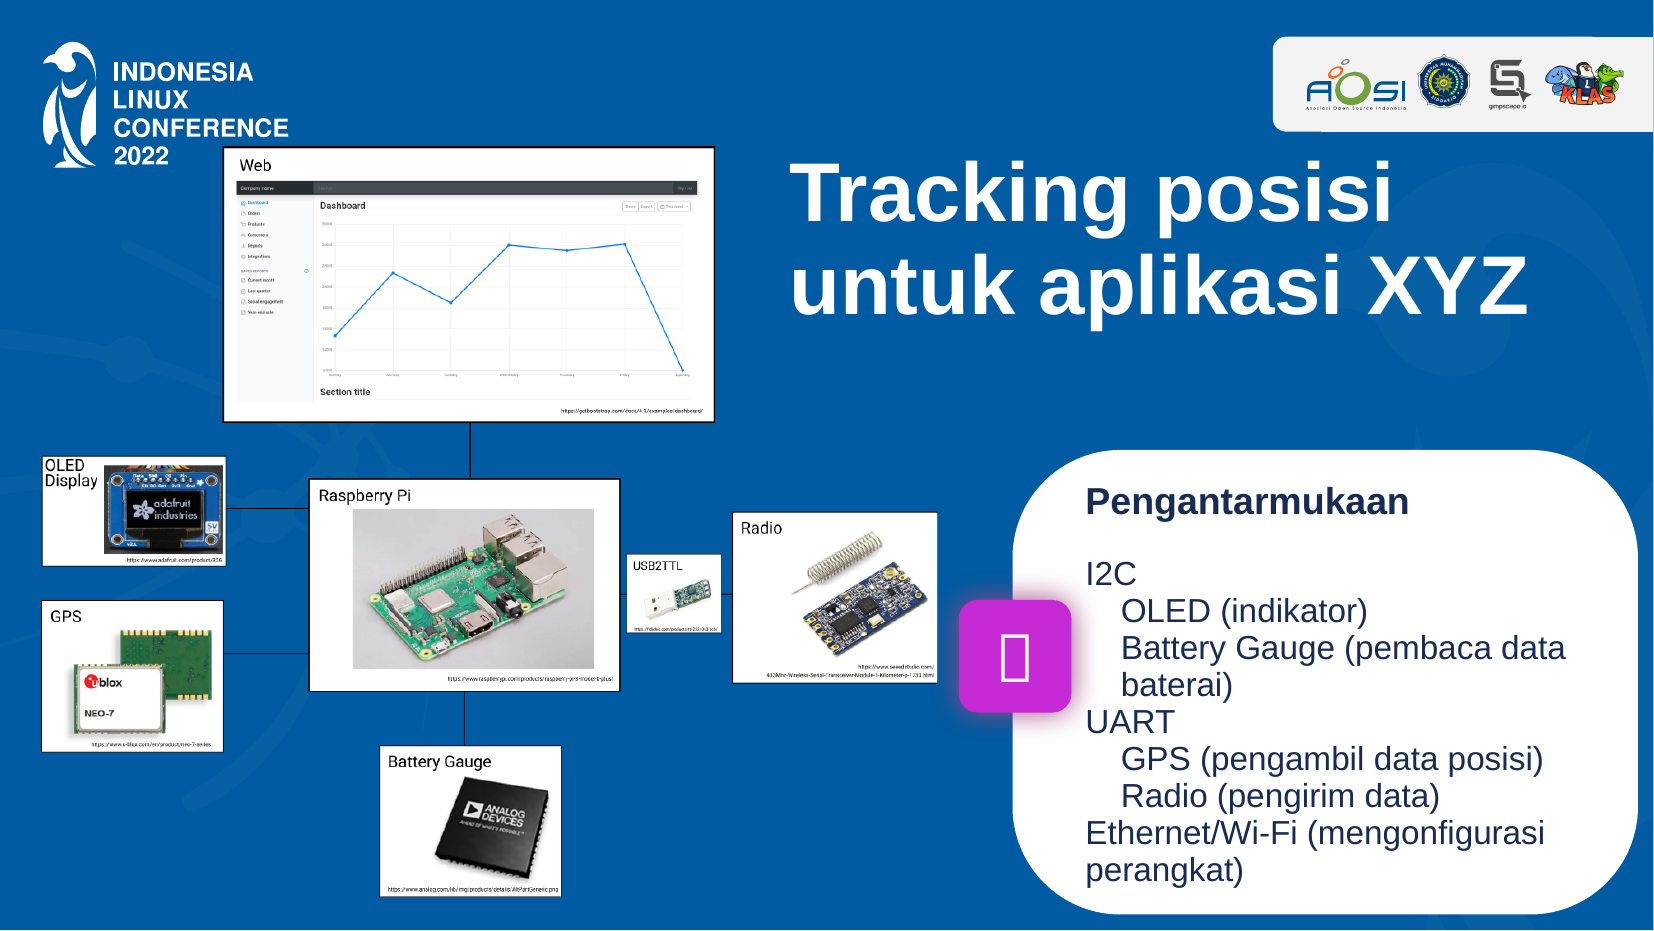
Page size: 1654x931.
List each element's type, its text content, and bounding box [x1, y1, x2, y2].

text_box [1072, 449, 1578, 461]
text_box [1012, 713, 1050, 889]
text_box Pengantarmukaan I2C OLED (indikator) Battery Gauge (pembaca data baterai) UART GPS (pengambil data posisi) Radio (pengirim data) Ethernet/Wi-Fi (mengonfigurasi perangkat) [1050, 461, 1654, 907]
text_box  [958, 599, 1072, 713]
picture [41, 146, 938, 897]
text_box [1080, 907, 1570, 915]
title Tracking posisi untuk aplikasi XYZ [938, 146, 1540, 409]
picture [1417, 54, 1471, 108]
picture [1545, 62, 1624, 105]
text_box [1012, 476, 1050, 599]
